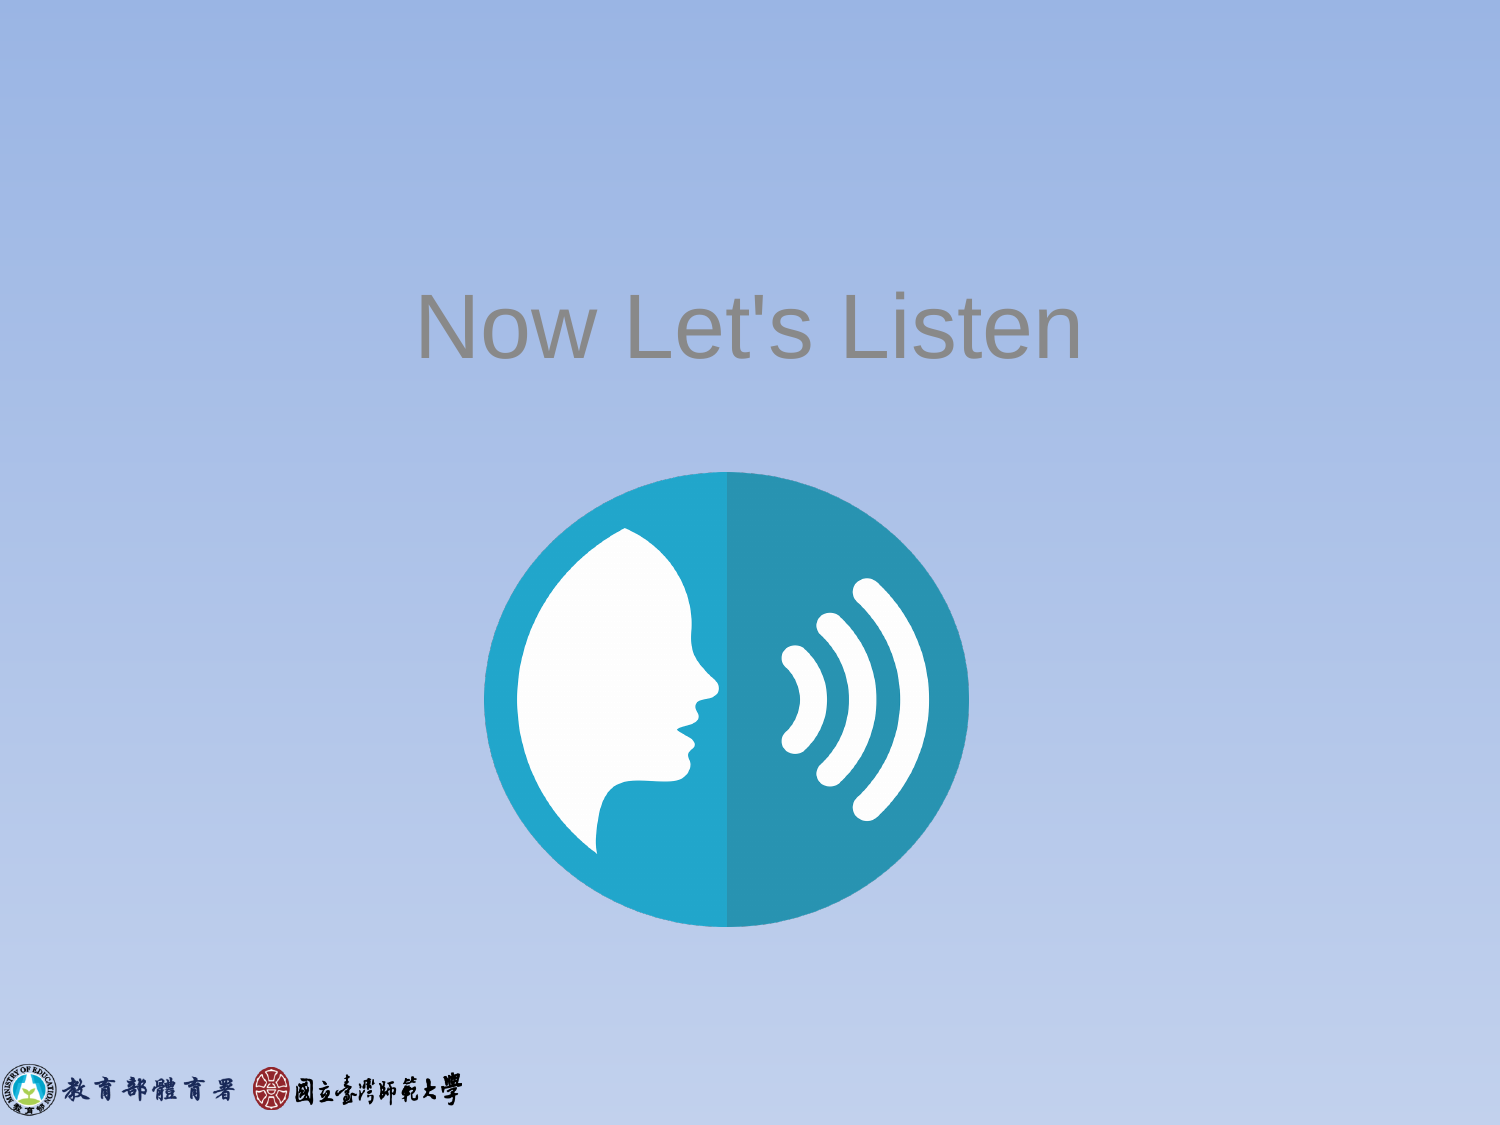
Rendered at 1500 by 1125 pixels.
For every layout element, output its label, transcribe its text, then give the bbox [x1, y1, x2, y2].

picture [253, 1067, 462, 1110]
picture [484, 472, 969, 927]
subtitle Now Let's Listen [82, 259, 1418, 426]
picture [0, 1051, 243, 1125]
